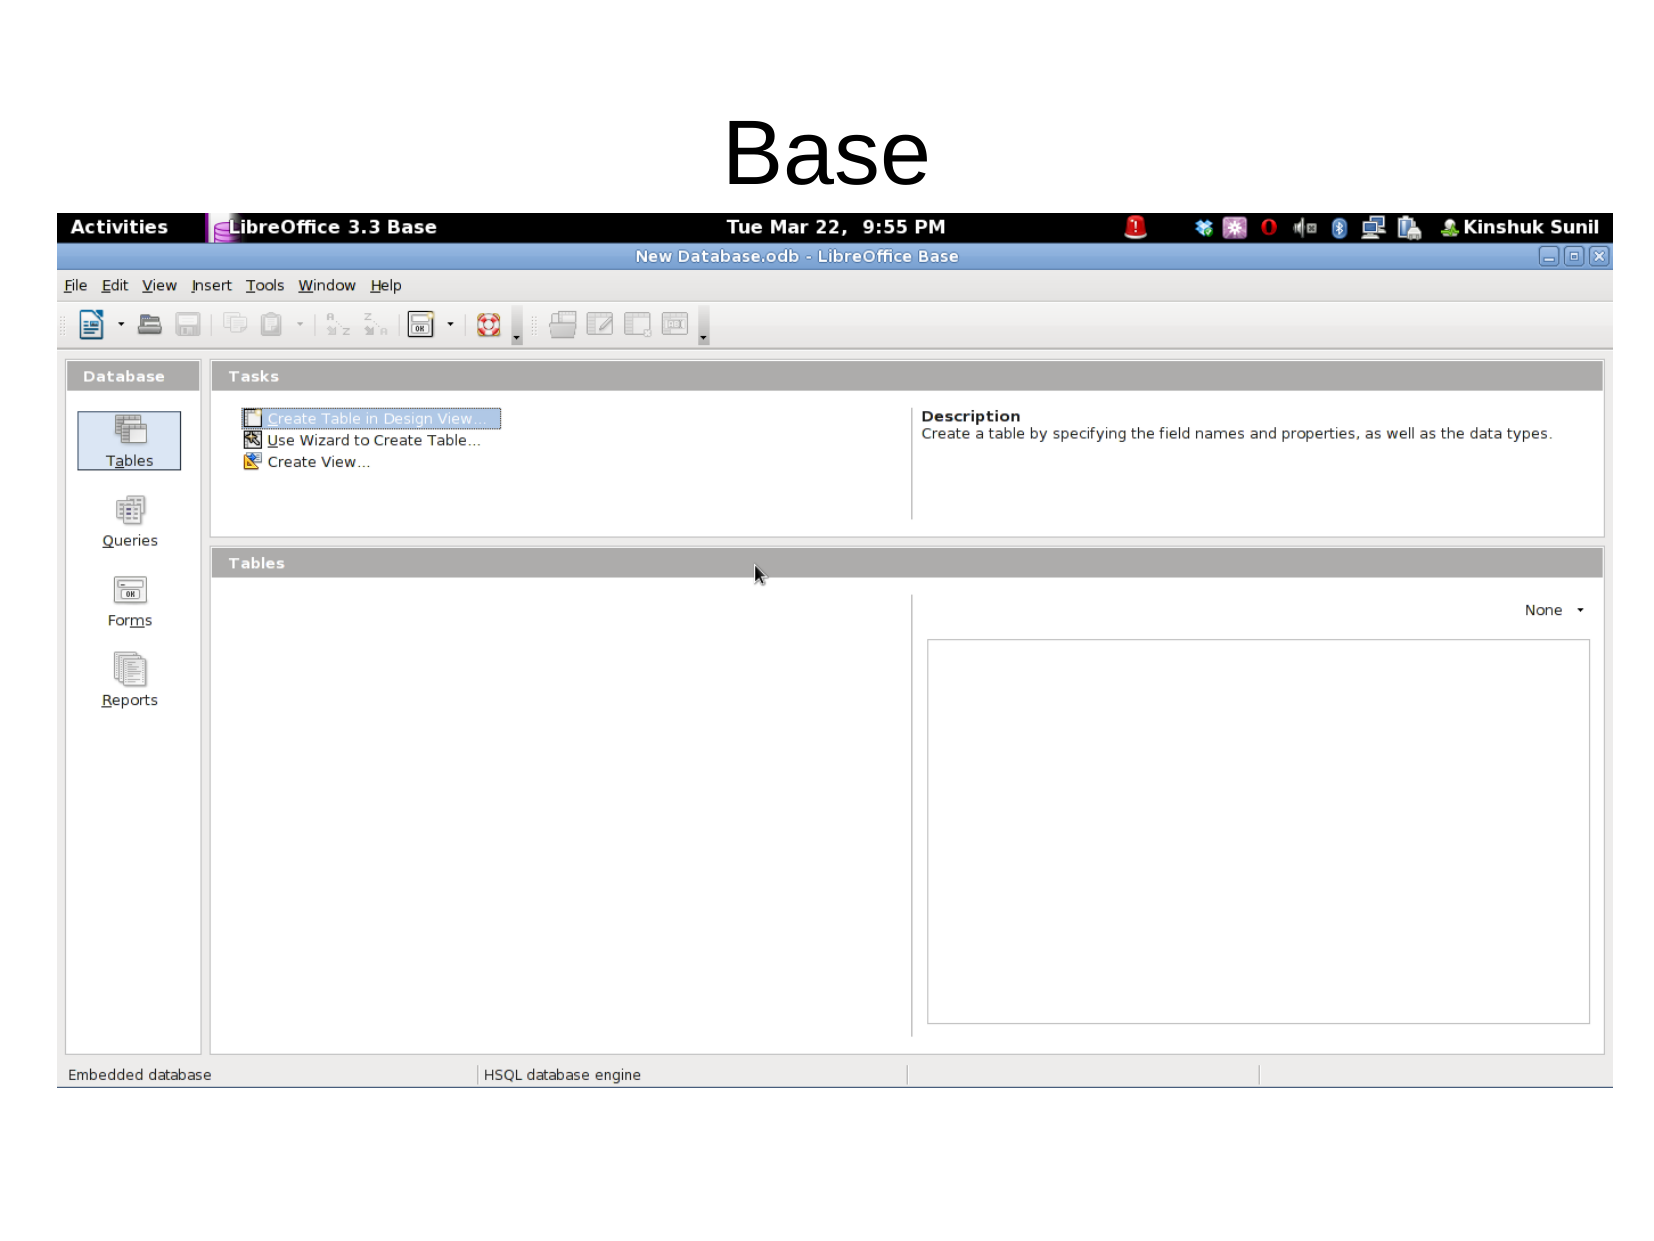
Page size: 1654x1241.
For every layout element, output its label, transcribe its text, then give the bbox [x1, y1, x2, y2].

picture [57, 213, 1613, 1088]
title Base [82, 49, 1571, 213]
